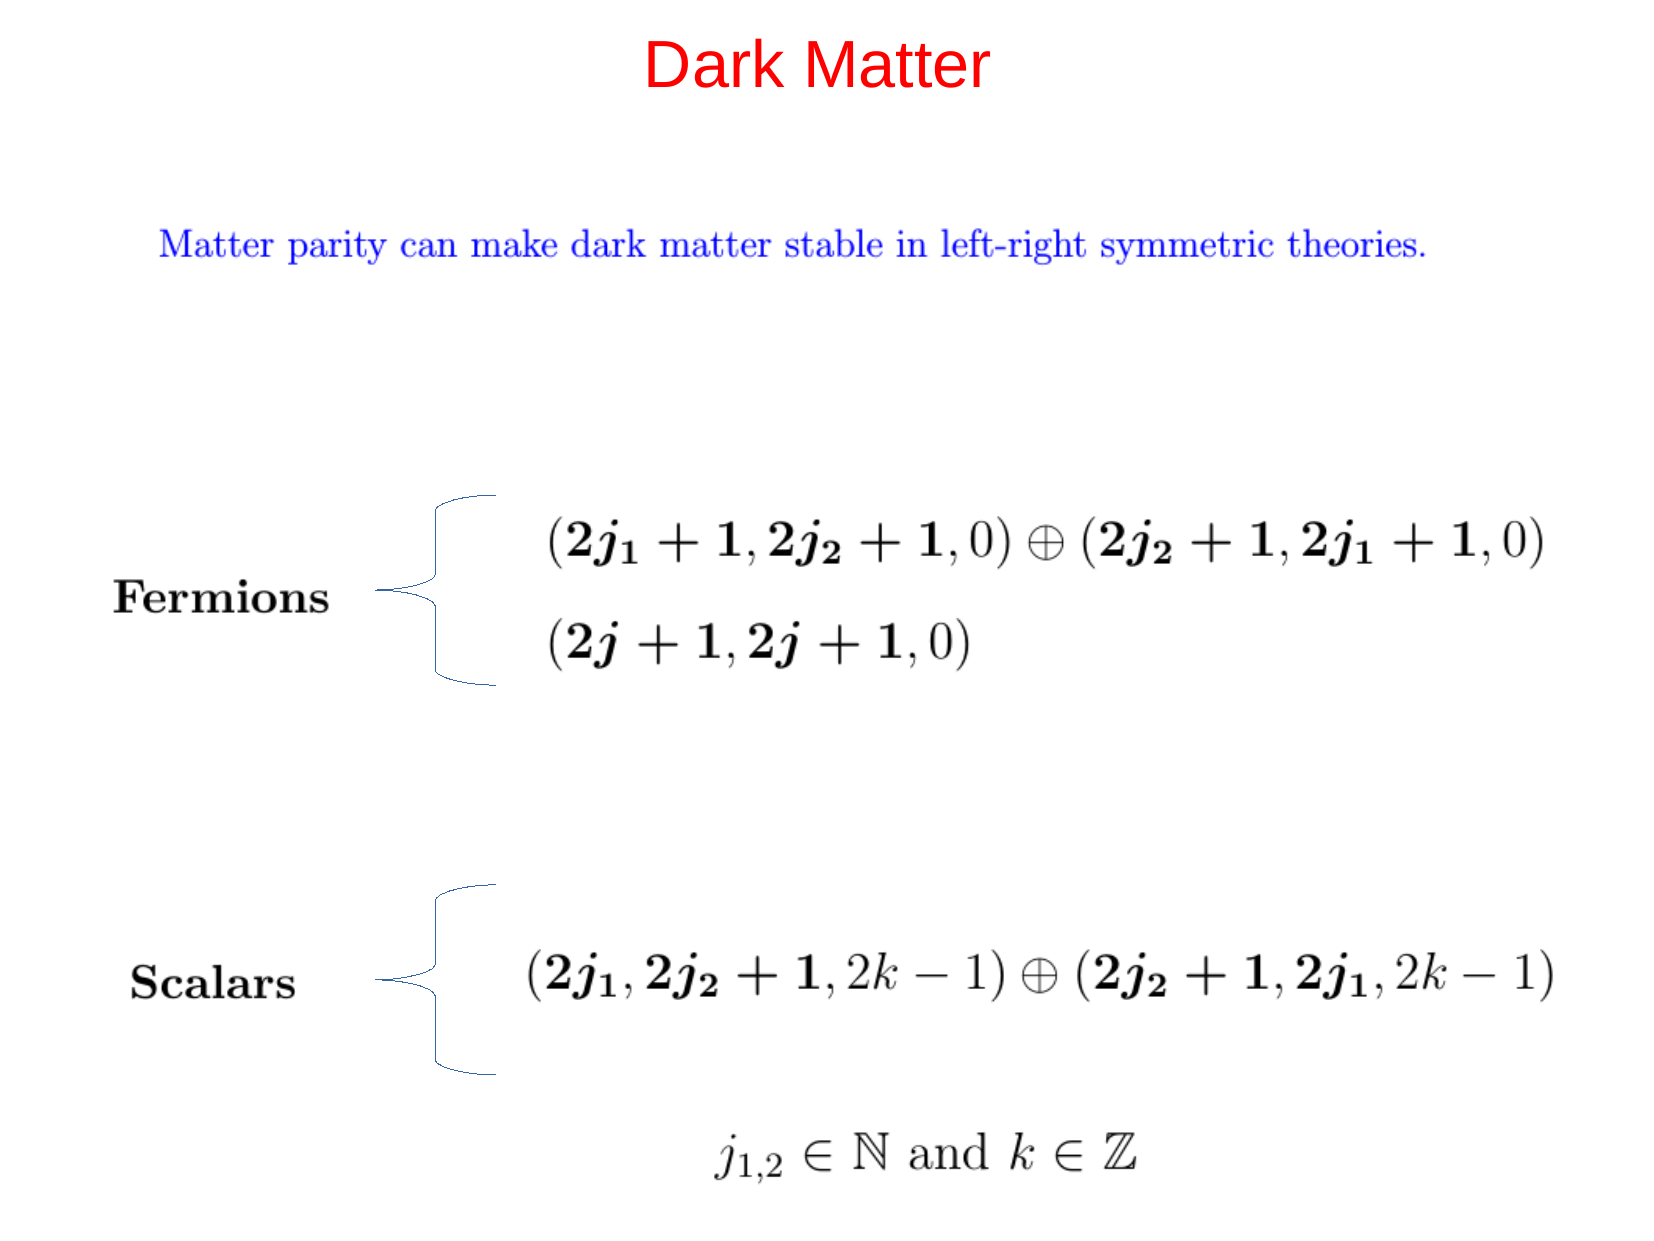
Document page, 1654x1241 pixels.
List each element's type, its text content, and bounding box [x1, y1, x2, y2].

picture [504, 468, 1591, 685]
picture [90, 929, 348, 1041]
picture [469, 893, 1564, 1022]
picture [92, 553, 346, 661]
picture [702, 1117, 1141, 1186]
title Dark Matter [83, 0, 1572, 168]
picture [143, 205, 1471, 298]
